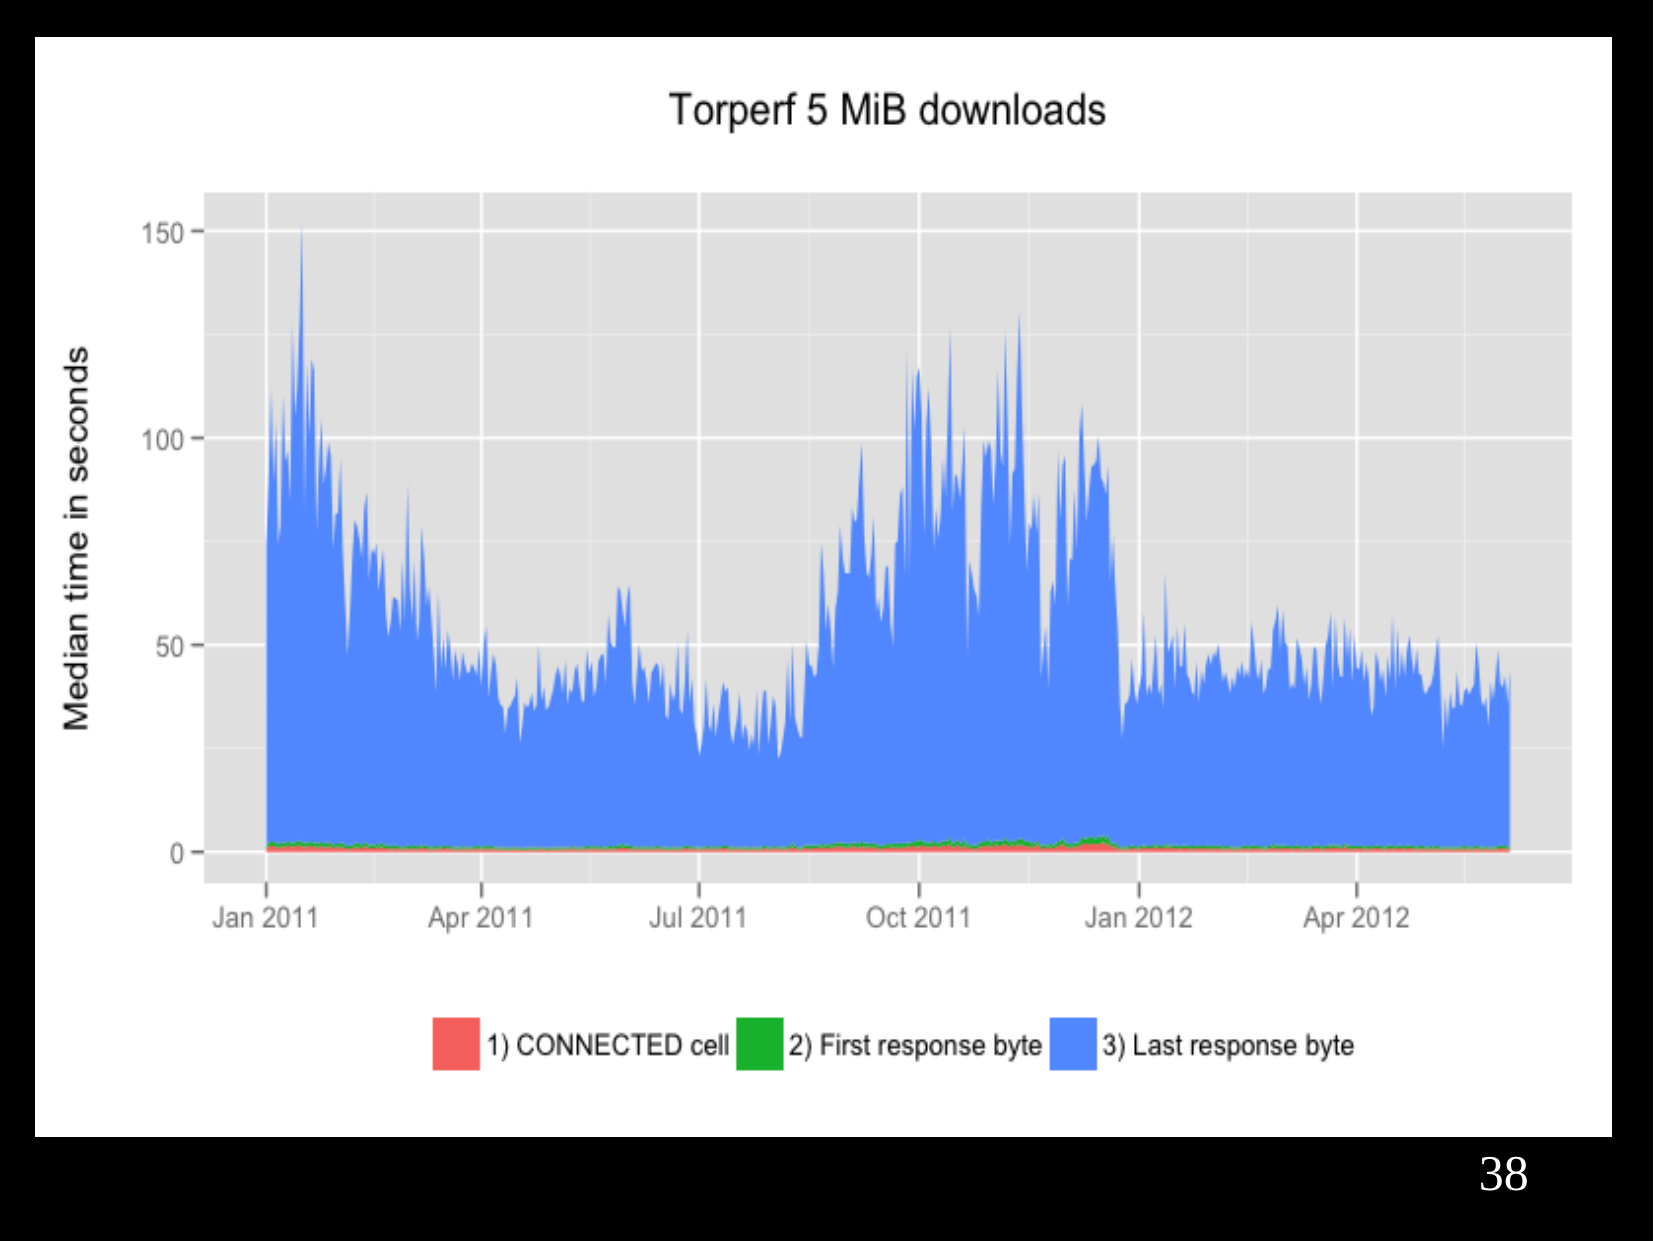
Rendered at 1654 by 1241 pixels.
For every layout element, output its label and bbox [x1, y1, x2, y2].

picture [35, 37, 1612, 1137]
